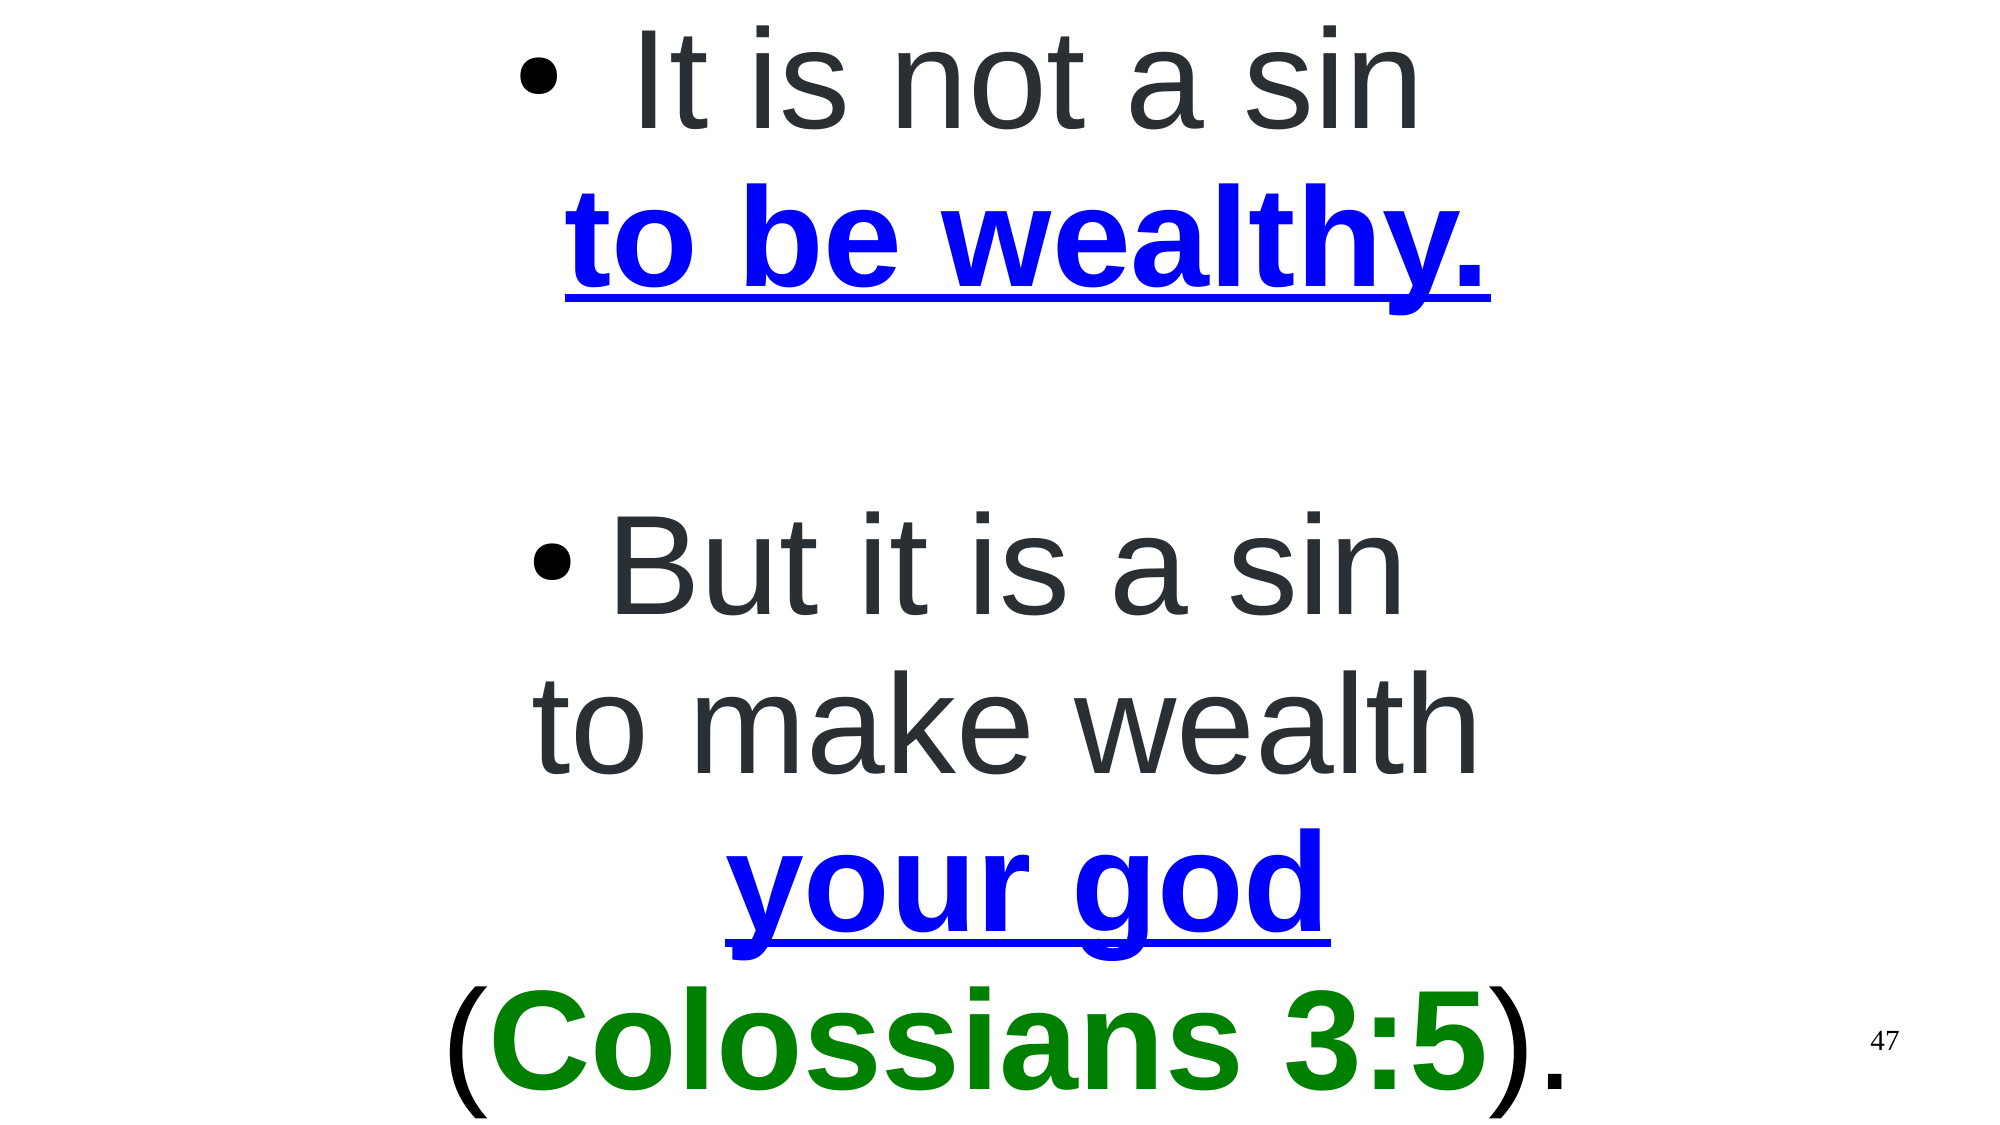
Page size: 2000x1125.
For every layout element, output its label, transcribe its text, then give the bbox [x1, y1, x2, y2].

list It is not a sin to be wealthy. But it is a sin to make wealth your god (Colossians 3:5). [0, 0, 1996, 1123]
